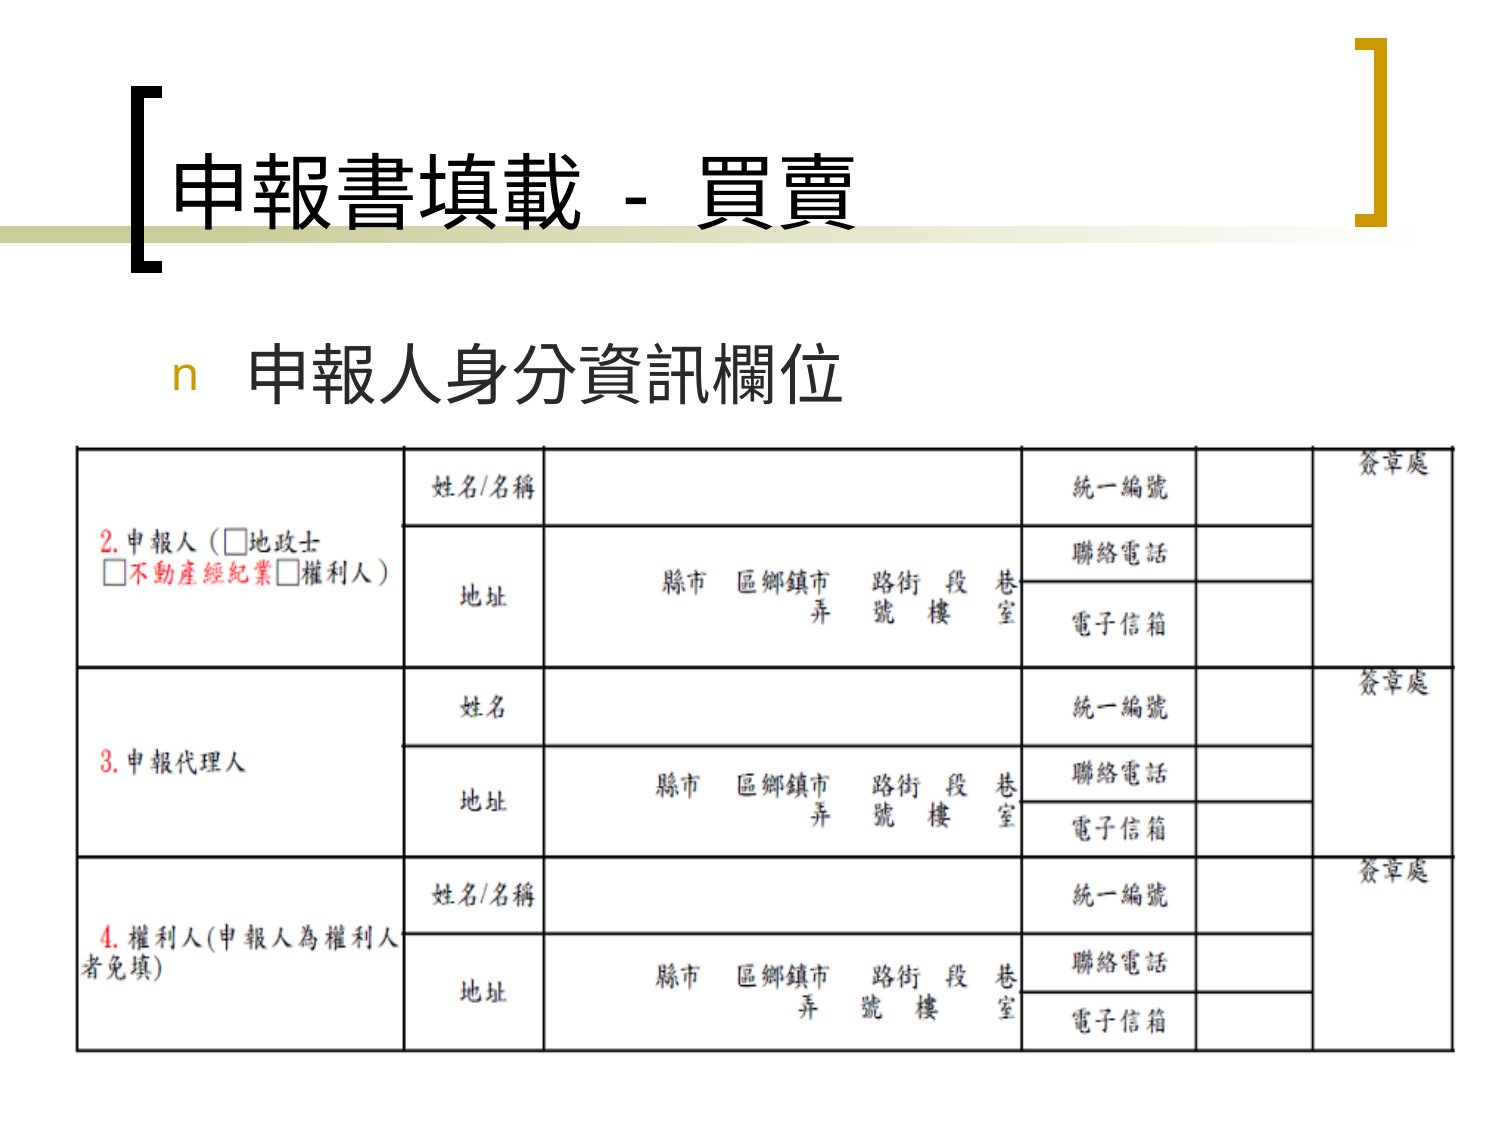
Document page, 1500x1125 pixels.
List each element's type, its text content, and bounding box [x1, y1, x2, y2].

picture [64, 432, 1456, 1071]
list 申報人身分資訊欄位 [155, 324, 1413, 432]
title 申報書填載 - 買賣 [152, 15, 1328, 248]
